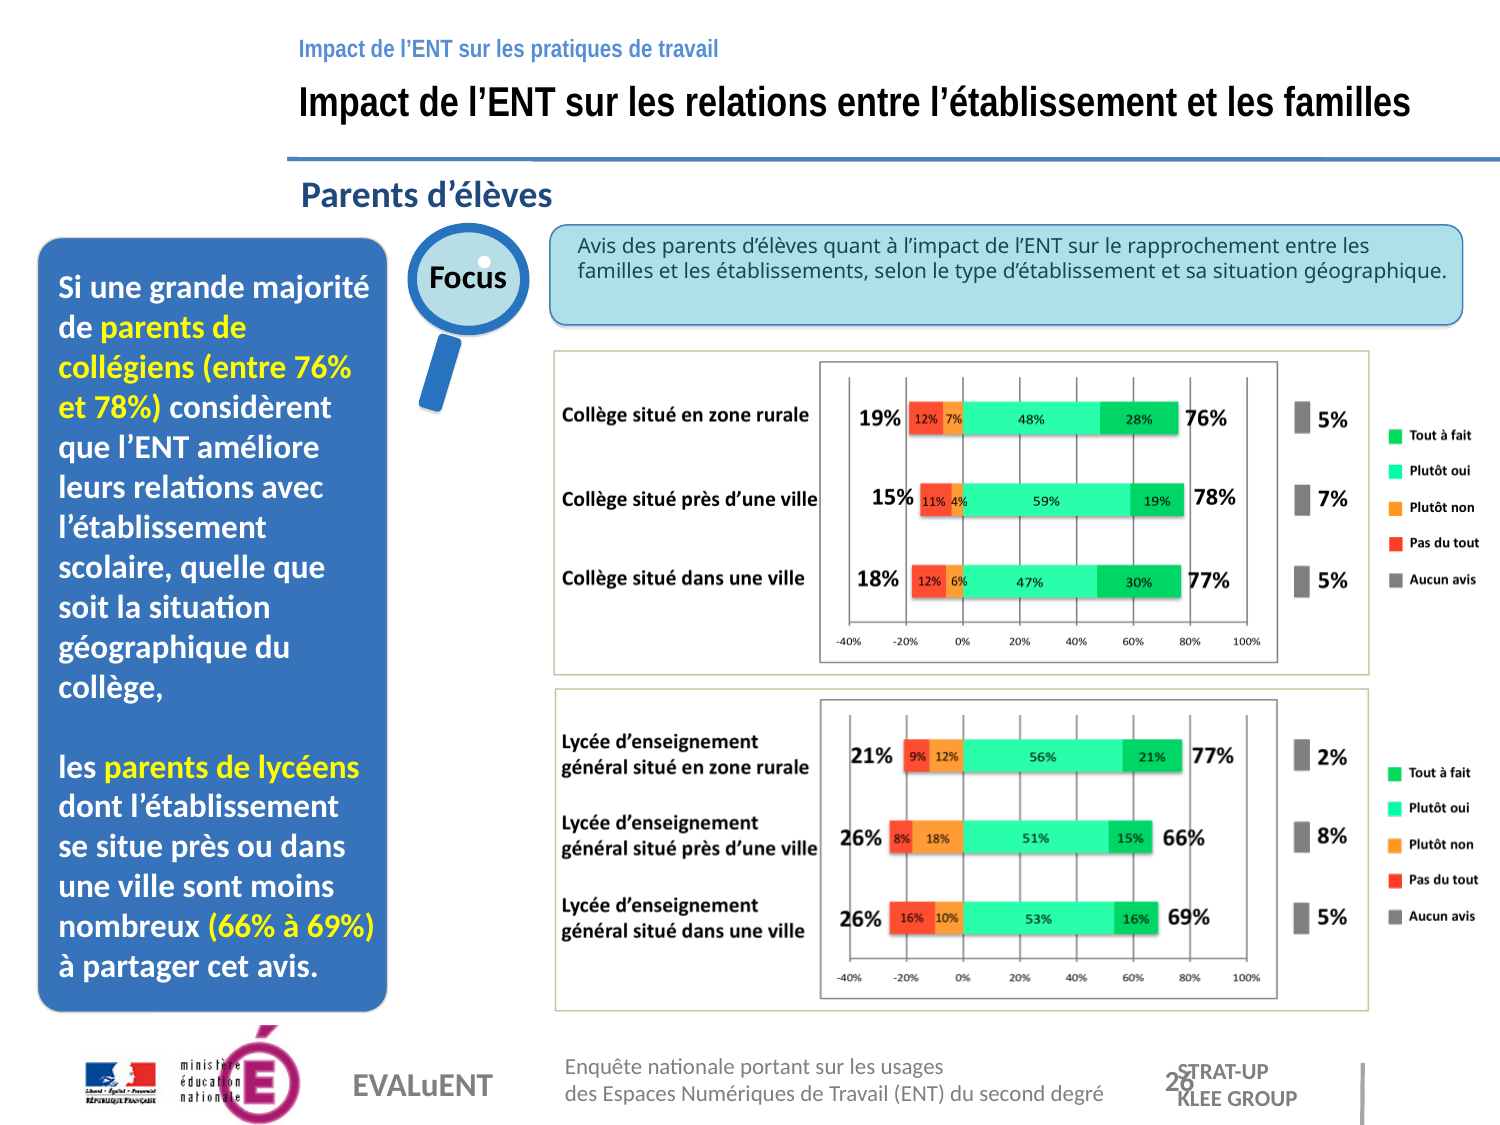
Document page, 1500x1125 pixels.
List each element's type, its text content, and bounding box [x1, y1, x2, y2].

text_box Impact de l’ENT sur les pratiques de travail Impact de l’ENT sur les relations entre l’établissement et les familles [284, 25, 1455, 100]
text_box [419, 334, 461, 411]
text_box Avis des parents d’élèves quant à l’impact de l’ENT sur le rapprochement entre les familles et les établissements, selon le type d’établissement et sa situation géographique. [562, 224, 1463, 320]
text_box [549, 225, 1458, 325]
text_box Focus [412, 227, 525, 331]
picture [551, 350, 1500, 677]
text_box [478, 255, 491, 269]
text_box [1074, 1050, 1426, 1110]
text_box Si une grande majorité de parents de collégiens (entre 76% et 78%) considèrent que l’ENT améliore leurs relations avec l’établissement scolaire, quelle que soit la situation géographique du collège, les parents de lycéens dont l’établissement se situe près ou dans une ville sont moins nombreux (66% à 69%) à partager cet avis. [37, 237, 388, 1013]
text_box Parents d’élèves [286, 162, 571, 224]
picture [551, 687, 1500, 1013]
